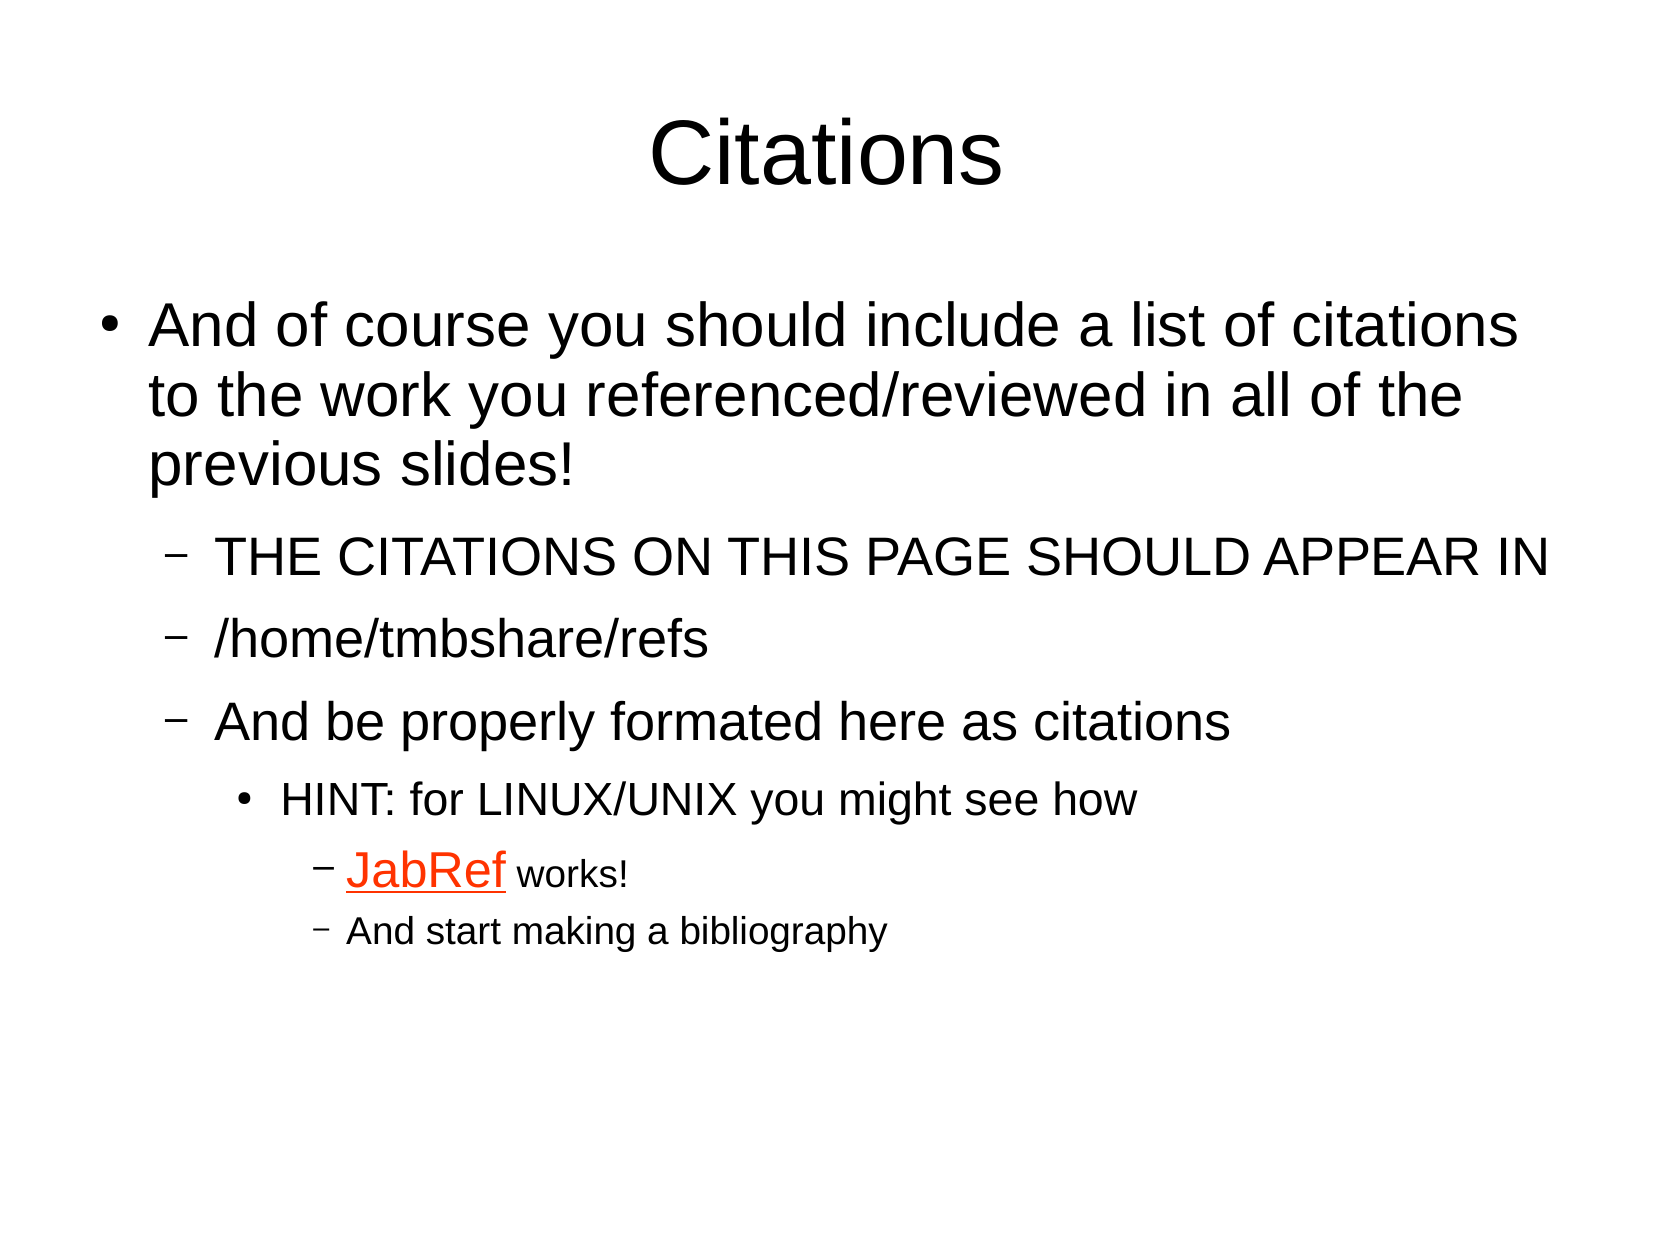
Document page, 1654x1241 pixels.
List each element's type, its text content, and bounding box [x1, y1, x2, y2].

list And of course you should include a list of citations to the work you referenced/reviewed in all of the previous slides! THE CITATIONS ON THIS PAGE SHOULD APPEAR IN /home/tmbshare/refs And be properly formated here as citations HINT: for LINUX/UNIX you might see how JabRef works! And start making a bibliography [82, 290, 1571, 1010]
title Citations [82, 49, 1571, 257]
